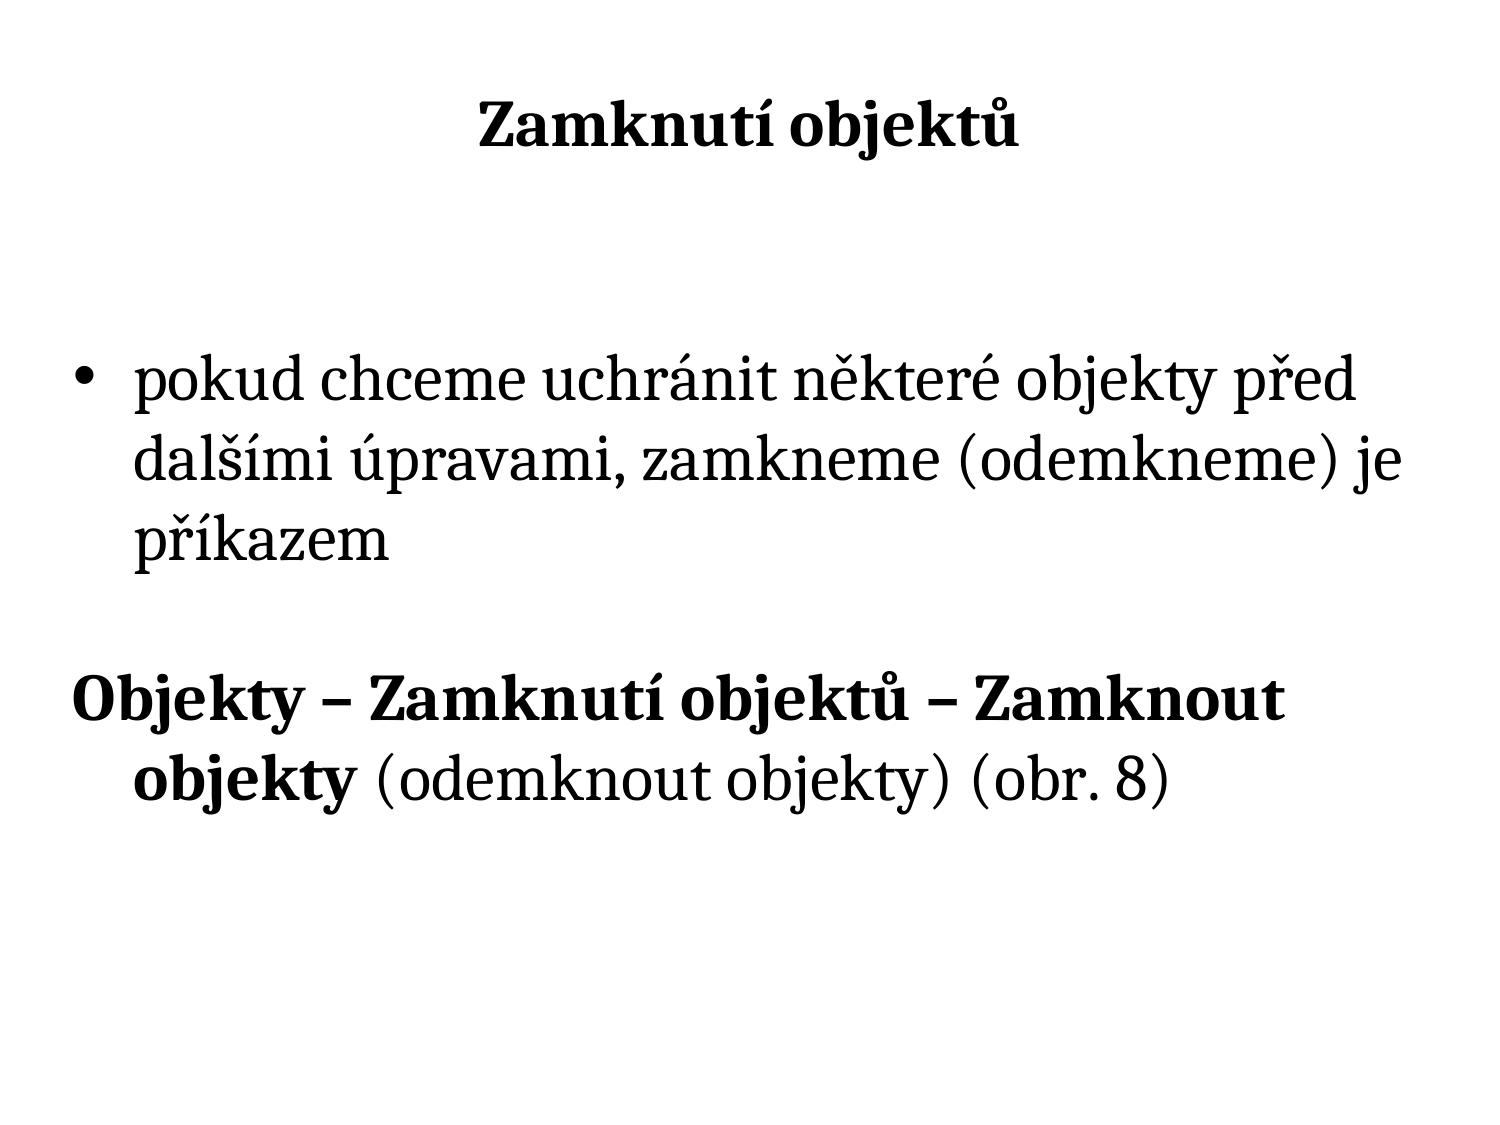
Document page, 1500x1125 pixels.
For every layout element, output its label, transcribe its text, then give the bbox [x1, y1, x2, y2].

text_box Zamknutí objektů [0, 71, 1500, 168]
text_box pokud chceme uchránit některé objekty před dalšími úpravami, zamkneme (odemkneme) je příkazem Objekty – Zamknutí objektů – Zamknout objekty (odemknout objekty) (obr. 8) [0, 326, 1500, 822]
